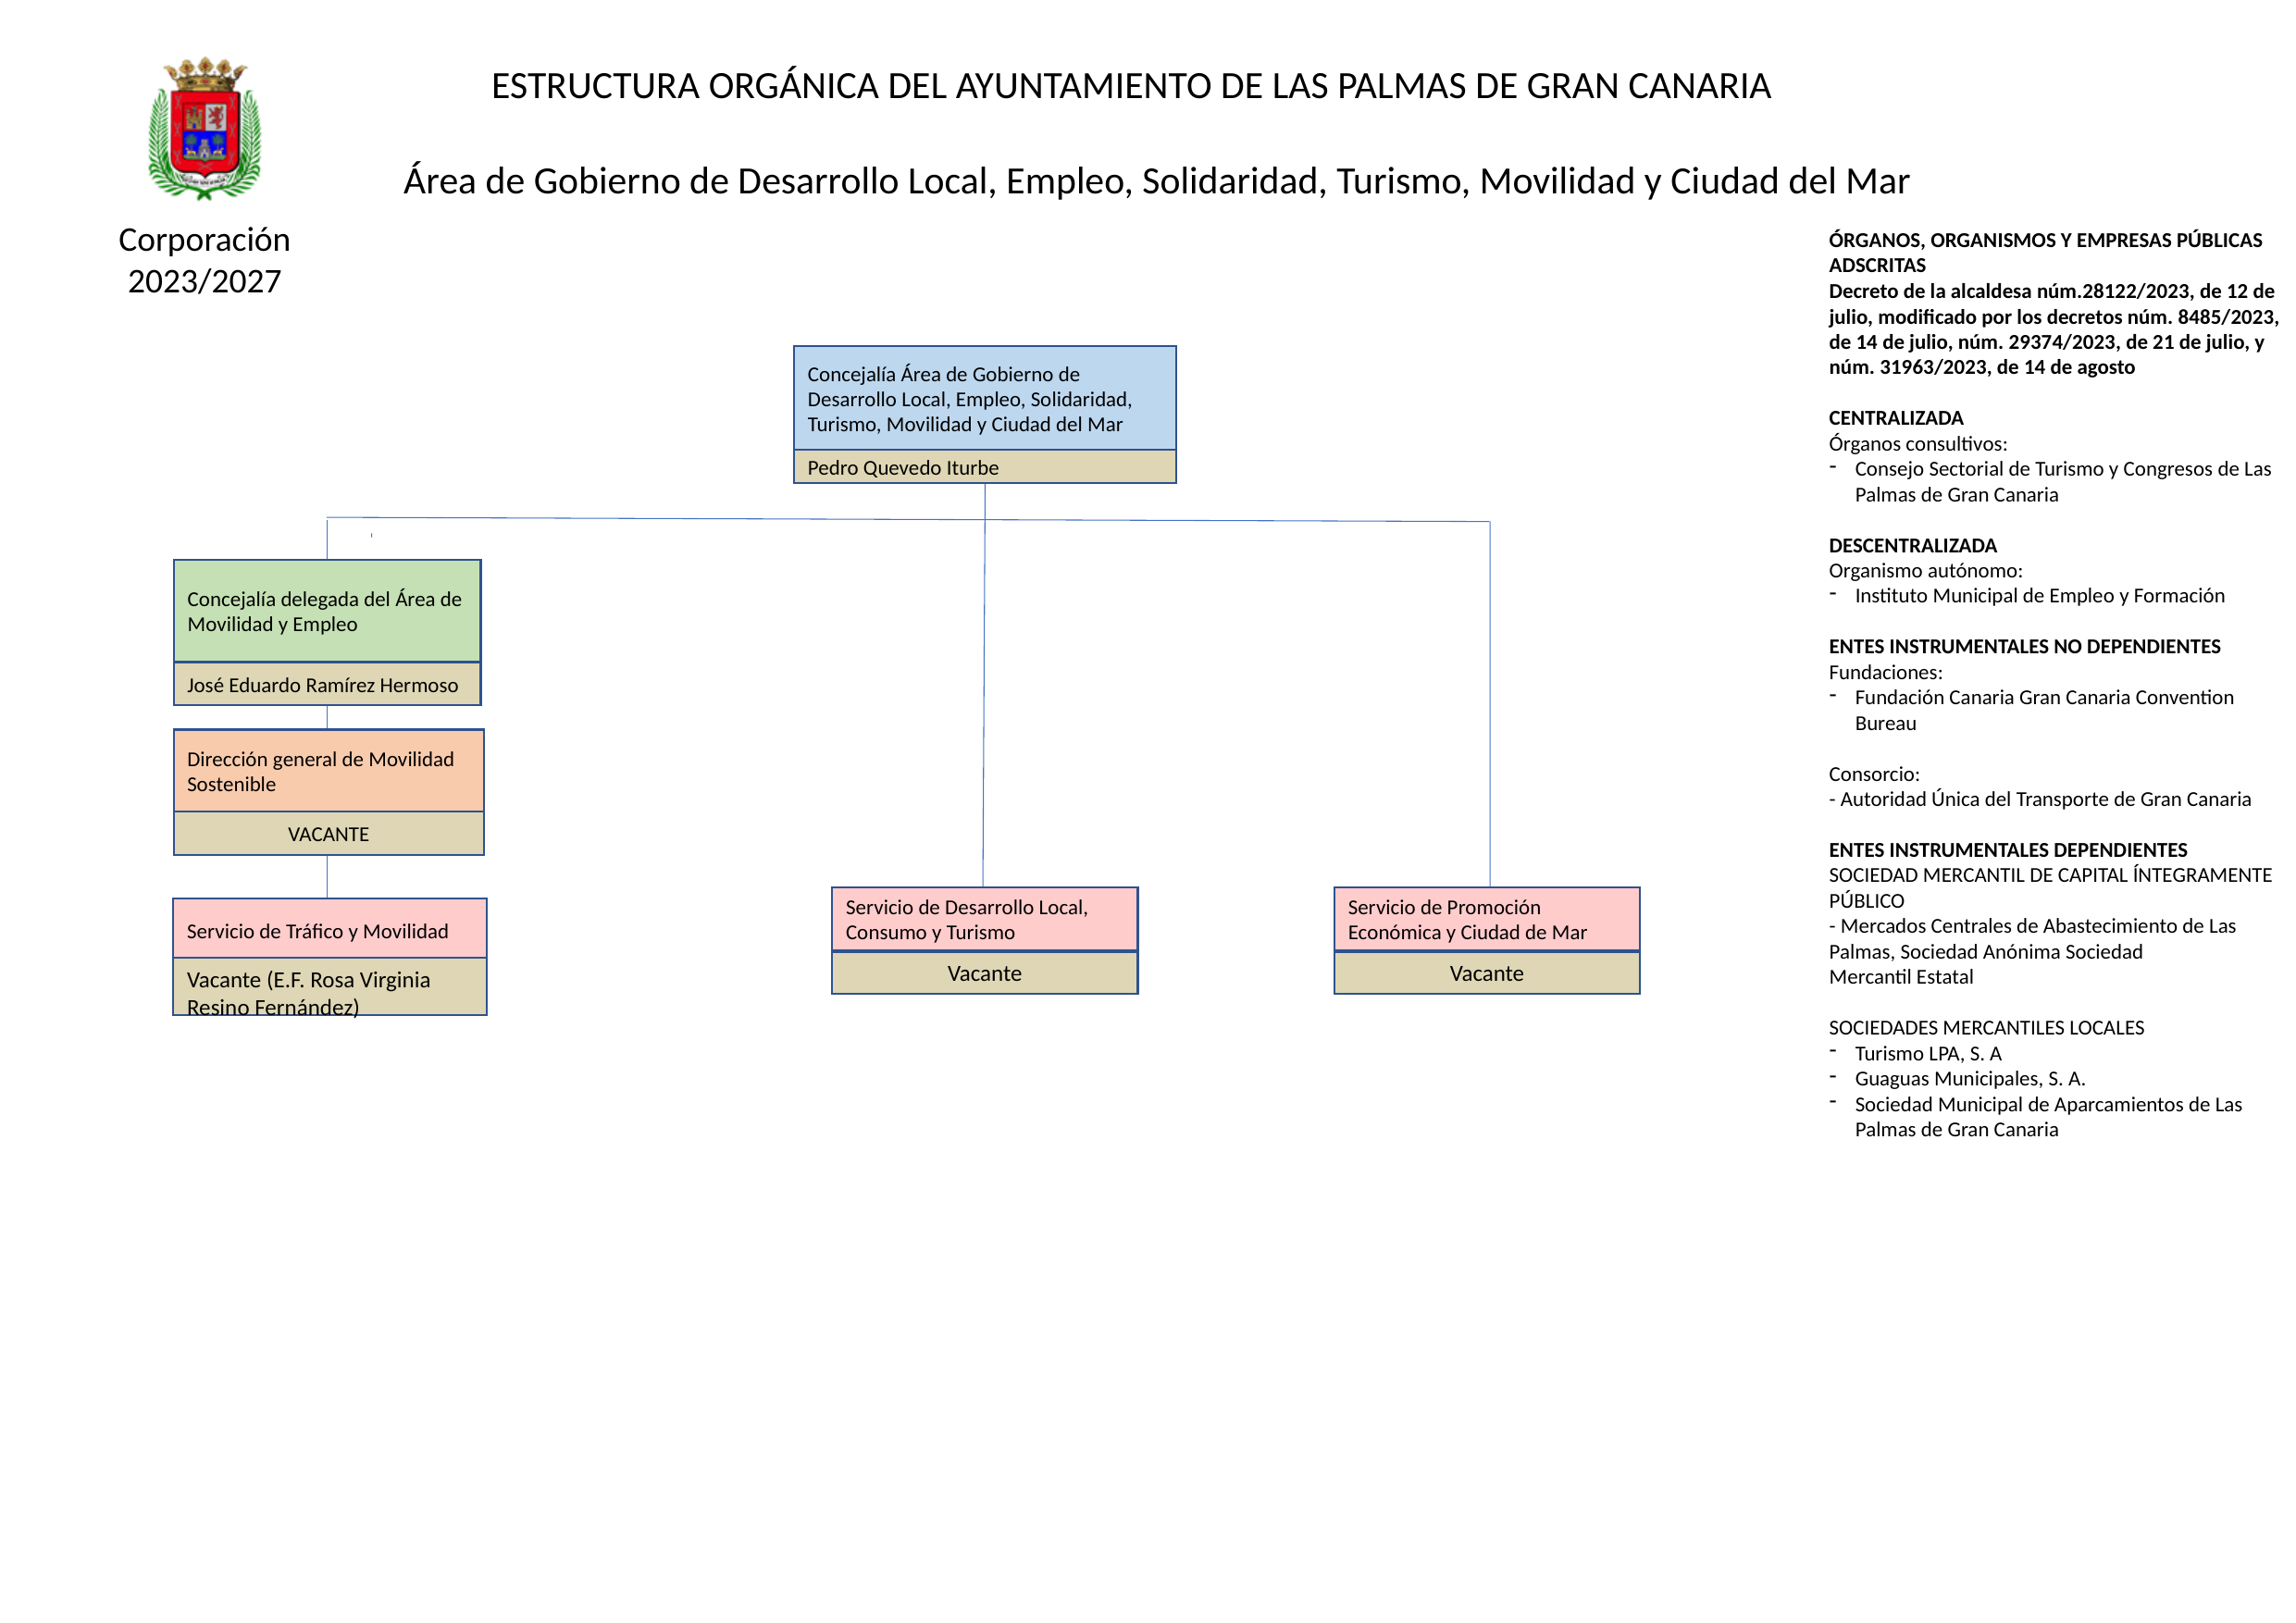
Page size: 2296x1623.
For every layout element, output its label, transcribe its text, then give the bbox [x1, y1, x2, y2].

text_box Servicio de Tráfico y Movilidad [173, 898, 487, 957]
text_box ESTRUCTURA ORGÁNICA DEL AYUNTAMIENTO DE LAS PALMAS DE GRAN CANARIA [478, 53, 1787, 114]
text_box Vacante (E.F. Rosa Virginia Resino Fernández) [173, 957, 487, 1016]
text_box Servicio de Desarrollo Local, Consumo y Turismo [832, 886, 1138, 950]
text_box Concejalía delegada del Área de Movilidad y Empleo [173, 559, 481, 663]
text_box Servicio de Promoción Económica y Ciudad de Mar [1334, 886, 1641, 950]
picture [146, 53, 263, 204]
text_box ÓRGANOS, ORGANISMOS Y EMPRESAS PÚBLICAS ADSCRITAS Decreto de la alcaldesa núm.28122/2023, de 12 de julio, modificado por los decretos núm. 8485/2023, de 14 de julio, núm. 29374/2023, de 21 de julio, y núm. 31963/2023, de 14 de agosto CENTRALIZADA Órganos consultivos: Consejo Sectorial de Turismo y Congresos de Las Palmas de Gran Canaria DESCENTRALIZADA Organismo autónomo: Instituto Municipal de Empleo y Formación ENTES INSTRUMENTALES NO DEPENDIENTES Fundaciones: Fundación Canaria Gran Canaria Convention Bureau Consorcio: - Autoridad Única del Transporte de Gran Canaria ENTES INSTRUMENTALES DEPENDIENTES SOCIEDAD MERCANTIL DE CAPITAL ÍNTEGRAMENTE PÚBLICO - Mercados Centrales de Abastecimiento de Las Palmas, Sociedad Anónima Sociedad Mercantil Estatal SOCIEDADES MERCANTILES LOCALES Turismo LPA, S. A Guaguas Municipales, S. A. Sociedad Municipal de Aparcamientos de Las Palmas de Gran Canaria [1815, 219, 2295, 1148]
text_box Área de Gobierno de Desarrollo Local, Empleo, Solidaridad, Turismo, Movilidad y Ciudad del Mar [390, 148, 2208, 209]
text_box Pedro Quevedo Iturbe [794, 450, 1176, 484]
text_box VACANTE [173, 812, 485, 856]
text_box Concejalía Área de Gobierno de Desarrollo Local, Empleo, Solidaridad, Turismo, Movilidad y Ciudad del Mar [794, 346, 1176, 450]
text_box Vacante [1334, 951, 1641, 994]
text_box Dirección general de Movilidad Sostenible [173, 729, 485, 812]
text_box José Eduardo Ramírez Hermoso [173, 663, 481, 705]
text_box Vacante [832, 951, 1138, 994]
text_box Corporación 2023/2027 [82, 209, 328, 307]
